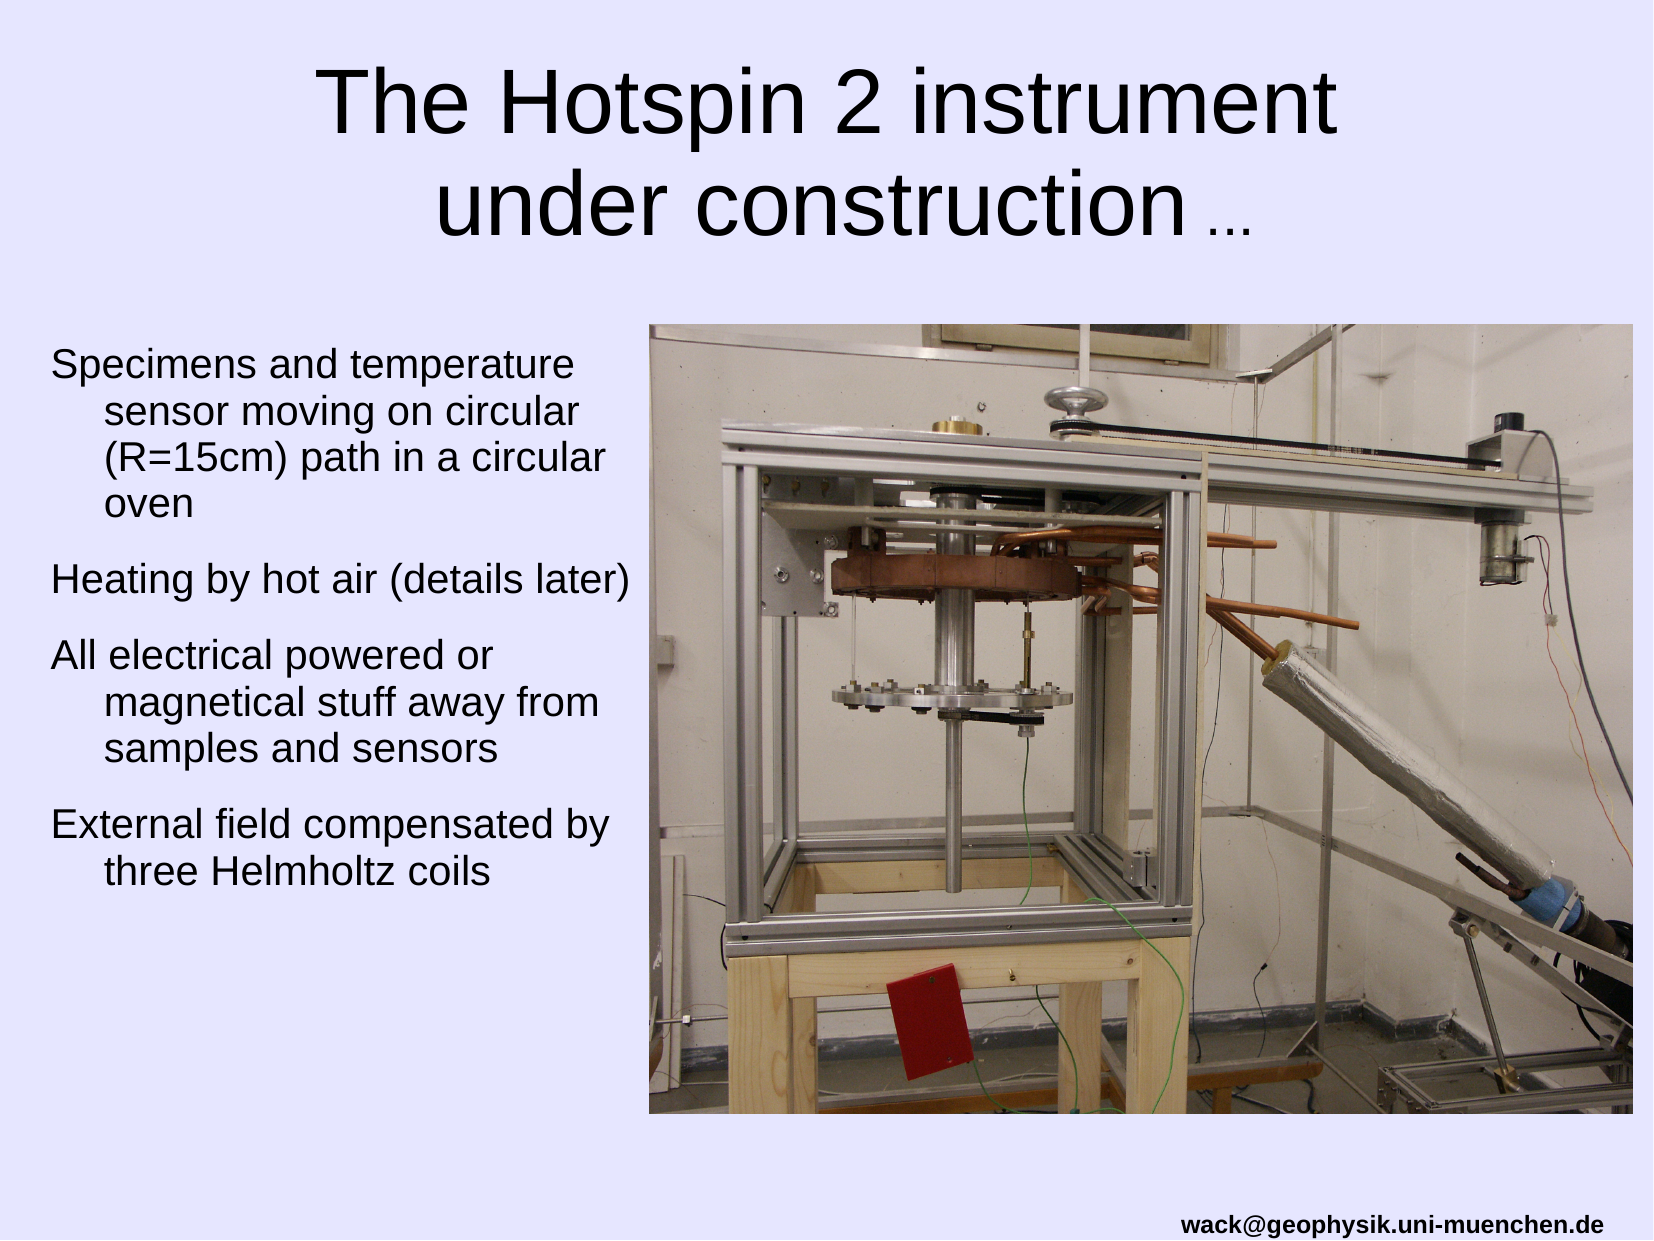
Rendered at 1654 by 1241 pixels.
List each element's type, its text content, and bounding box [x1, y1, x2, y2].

title The Hotspin 2 instrument under construction ... [82, 49, 1571, 257]
list Specimens and temperature sensor moving on circular (R=15cm) path in a circular oven Heating by hot air (details later) All electrical powered or magnetical stuff away from samples and sensors External field compensated by three Helmholtz coils [32, 340, 650, 1123]
picture [649, 324, 1633, 1114]
